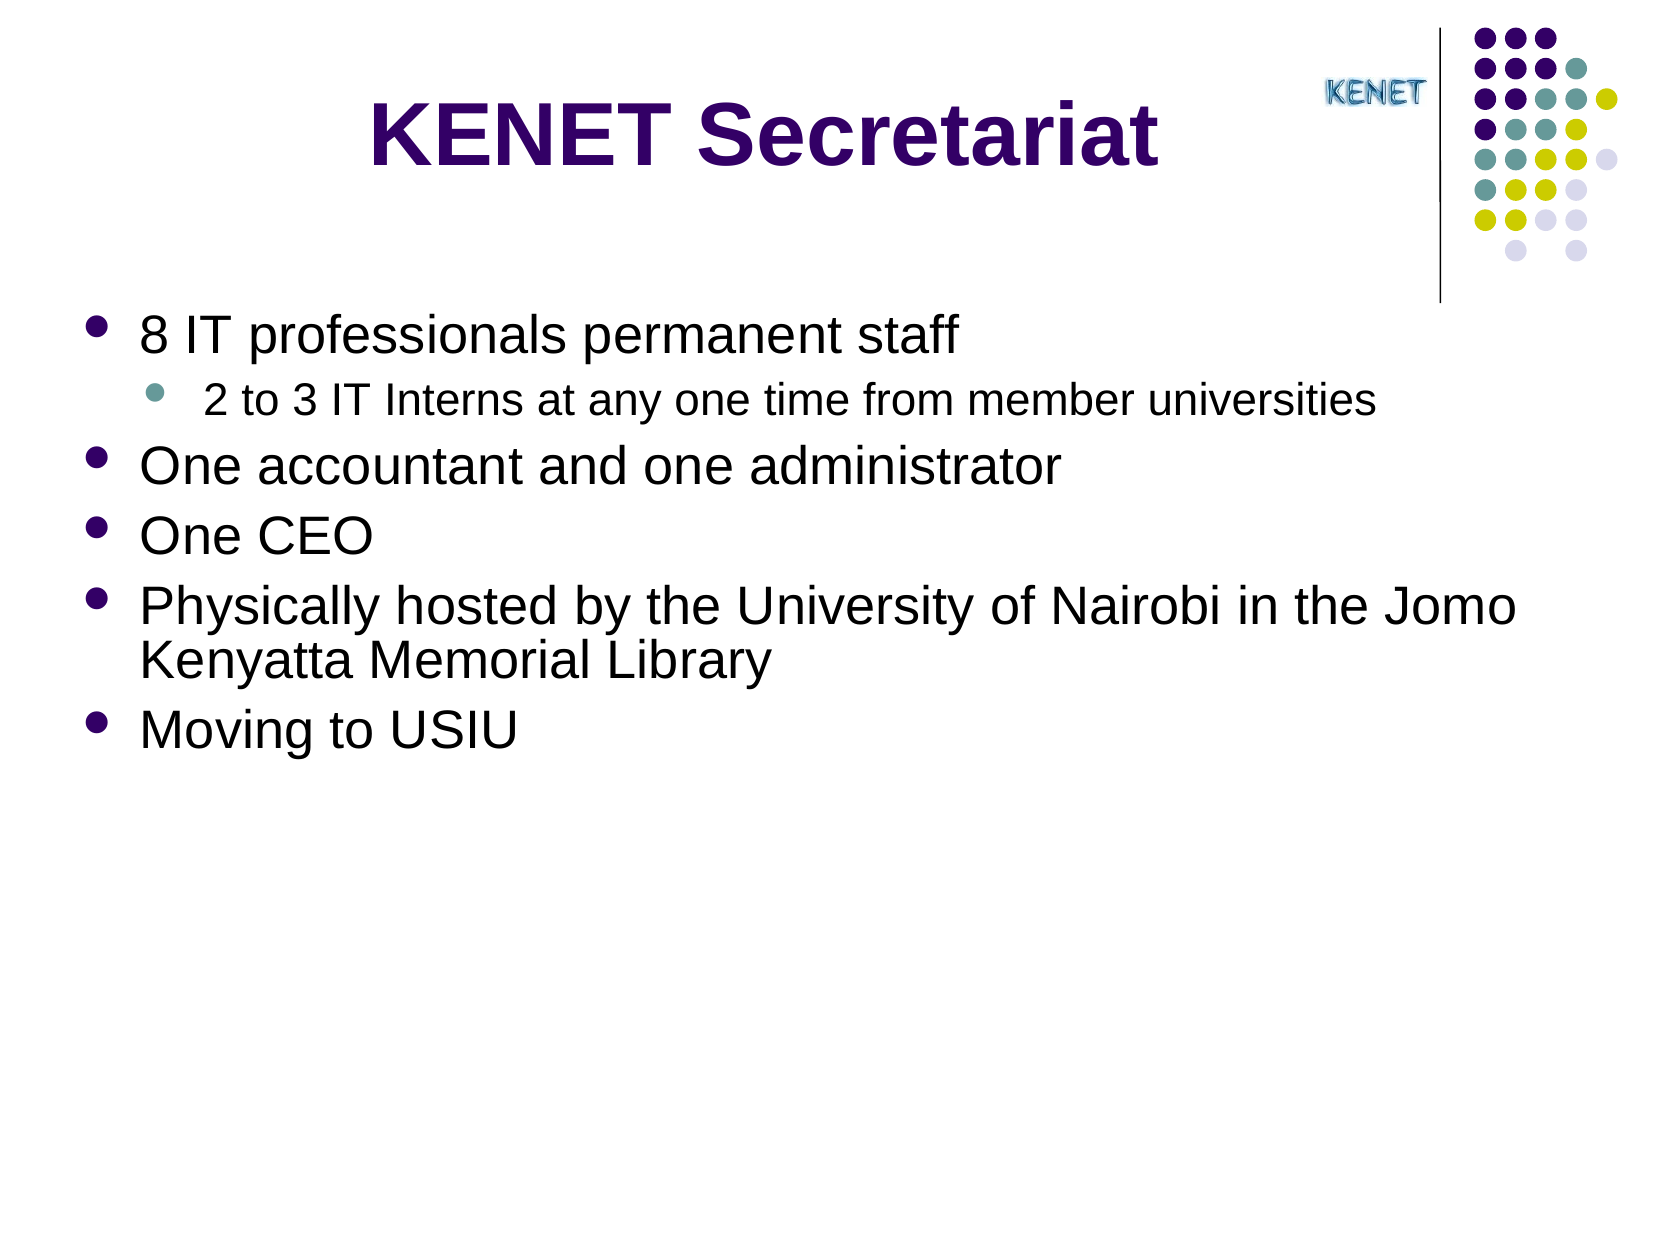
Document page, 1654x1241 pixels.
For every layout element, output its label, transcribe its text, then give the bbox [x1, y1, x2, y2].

text_box 8 IT professionals permanent staff 2 to 3 IT Interns at any one time from member universities One accountant and one administrator One CEO Physically hosted by the University of Nairobi in the Jomo Kenyatta Memorial Library Moving to USIU [82, 310, 1570, 1095]
text_box KENET Secretariat [82, 29, 1446, 249]
